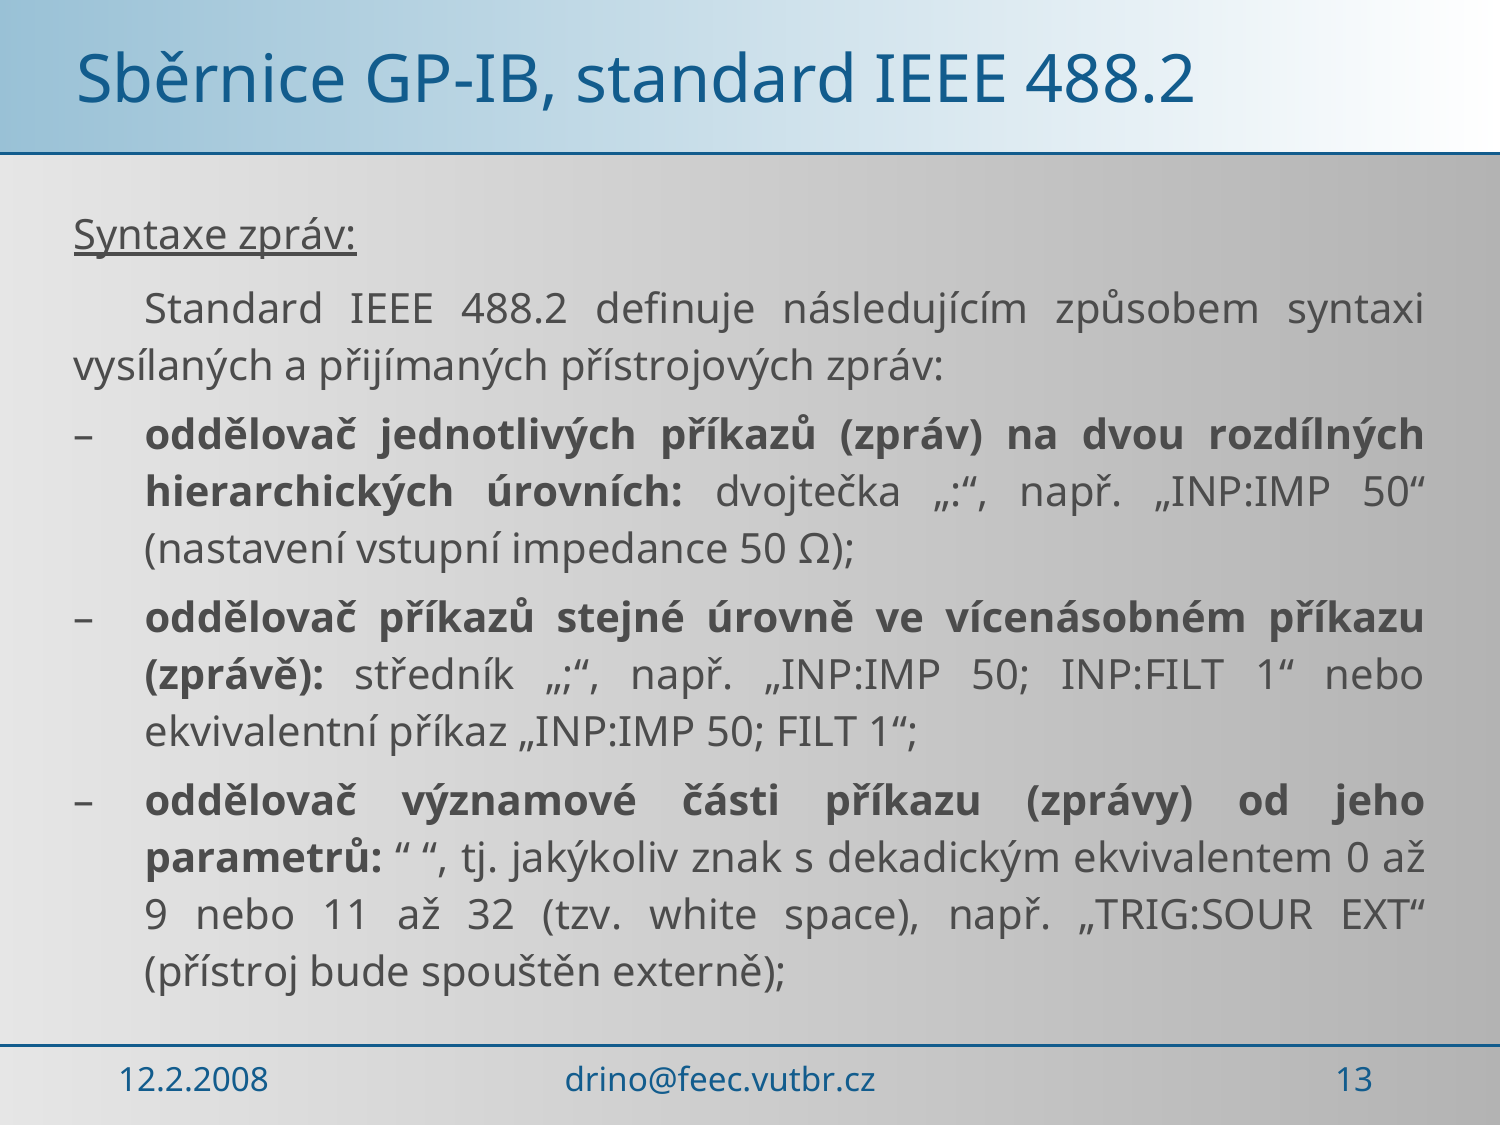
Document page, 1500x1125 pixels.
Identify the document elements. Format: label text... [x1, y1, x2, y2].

title Sběrnice GP-IB, standard IEEE 488.2 [0, 0, 1500, 152]
text_box drino@feec.vutbr.cz [454, 1049, 987, 1125]
text_box <číslo> [1075, 1049, 1388, 1125]
text_box 12.2.2008 [103, 1049, 432, 1125]
text_box Syntaxe zpráv: Standard IEEE 488.2 definuje následujícím způsobem syntaxi vysílaných a přijímaných přístrojových zpráv: – oddělovač jednotlivých příkazů (zpráv) na dvou rozdílných hierarchických úrovních: dvojtečka „:“, např. „INP:IMP 50“ (nastavení vstupní impedance 50 Ω); – oddělovač příkazů stejné úrovně ve vícenásobném příkazu (zprávě): středník „;“, např. „INP:IMP 50; INP:FILT 1“ nebo ekvivalentní příkaz „INP:IMP 50; FILT 1“; – oddělovač významové části příkazu (zprávy) od jeho parametrů: “ “, tj. jakýkoliv znak s dekadickým ekvivalentem 0 až 9 nebo 11 až 32 (tzv. white space), např. „TRIG:SOUR EXT“ (přístroj bude spouštěn externě); [59, 196, 1442, 1007]
